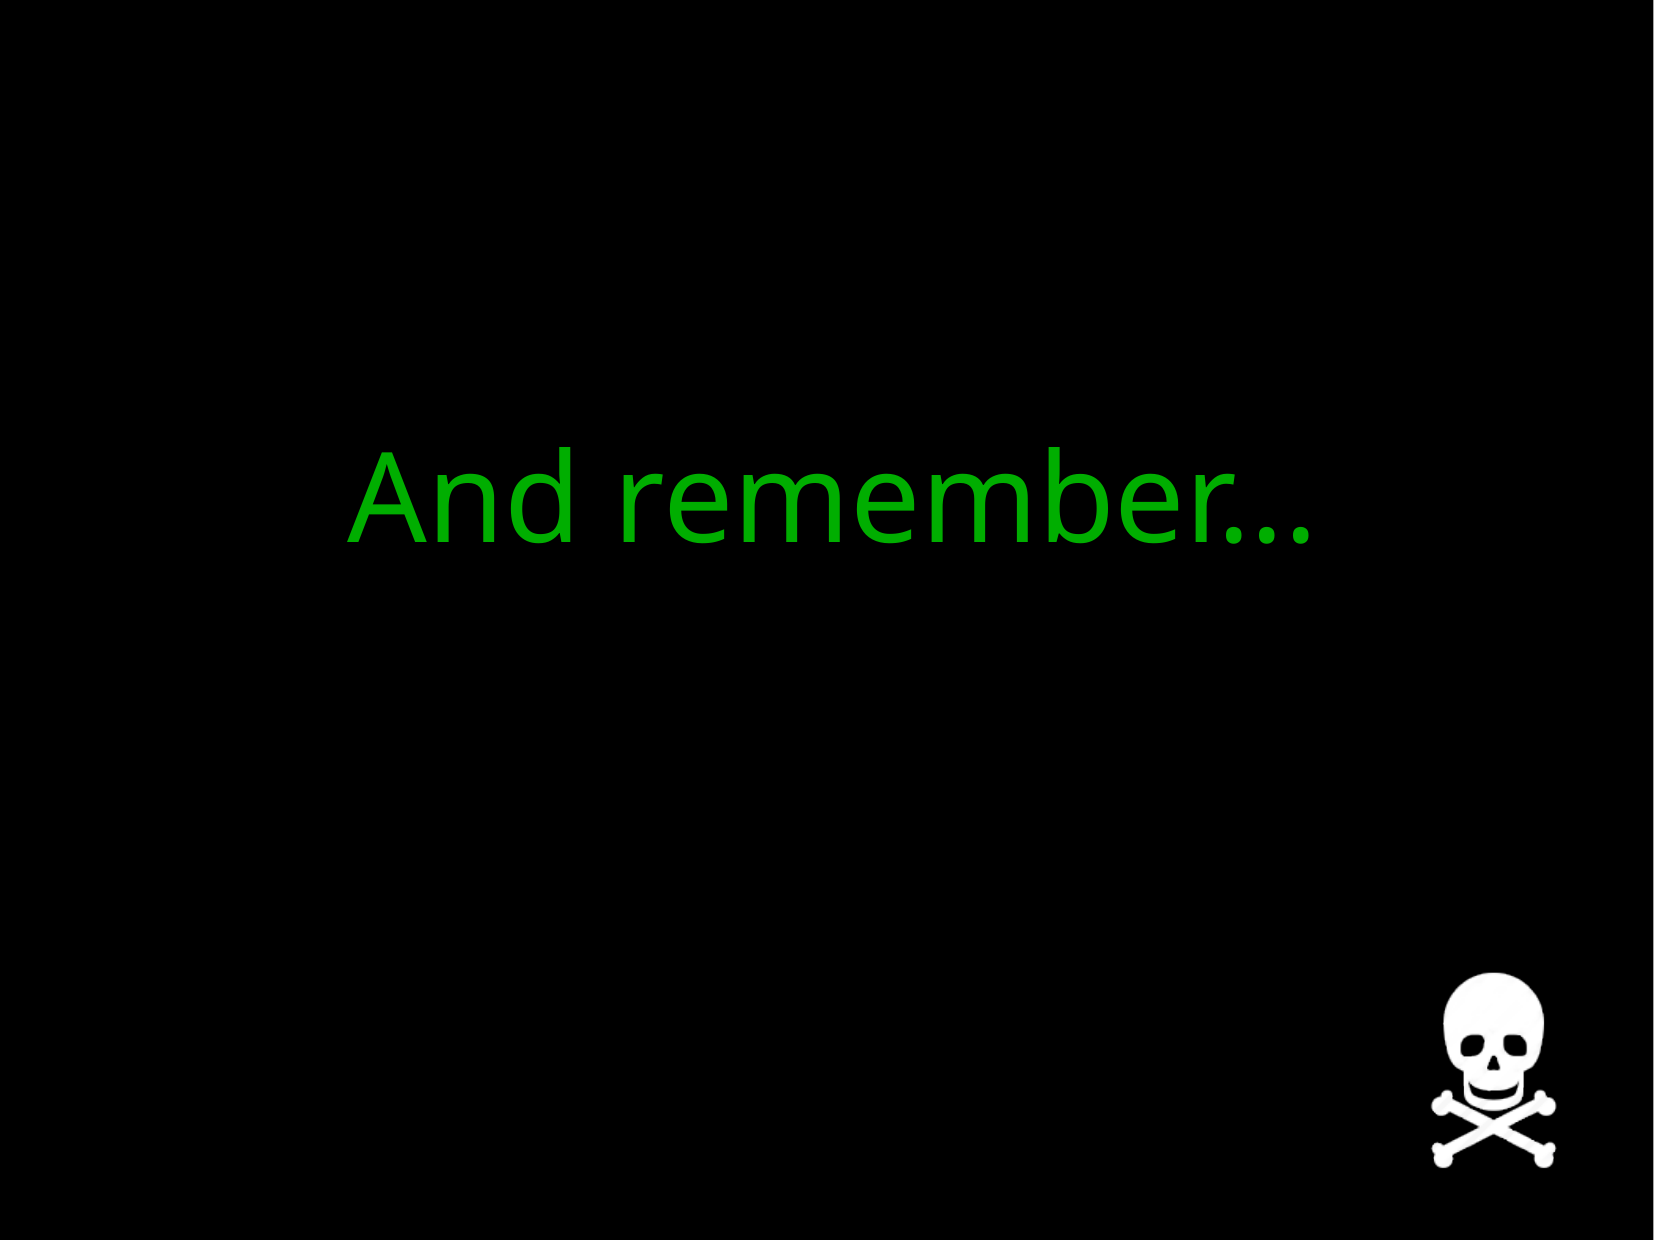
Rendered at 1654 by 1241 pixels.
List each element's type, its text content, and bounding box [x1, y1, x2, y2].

picture [1393, 968, 1595, 1170]
text_box And remember... [129, 146, 1536, 1111]
